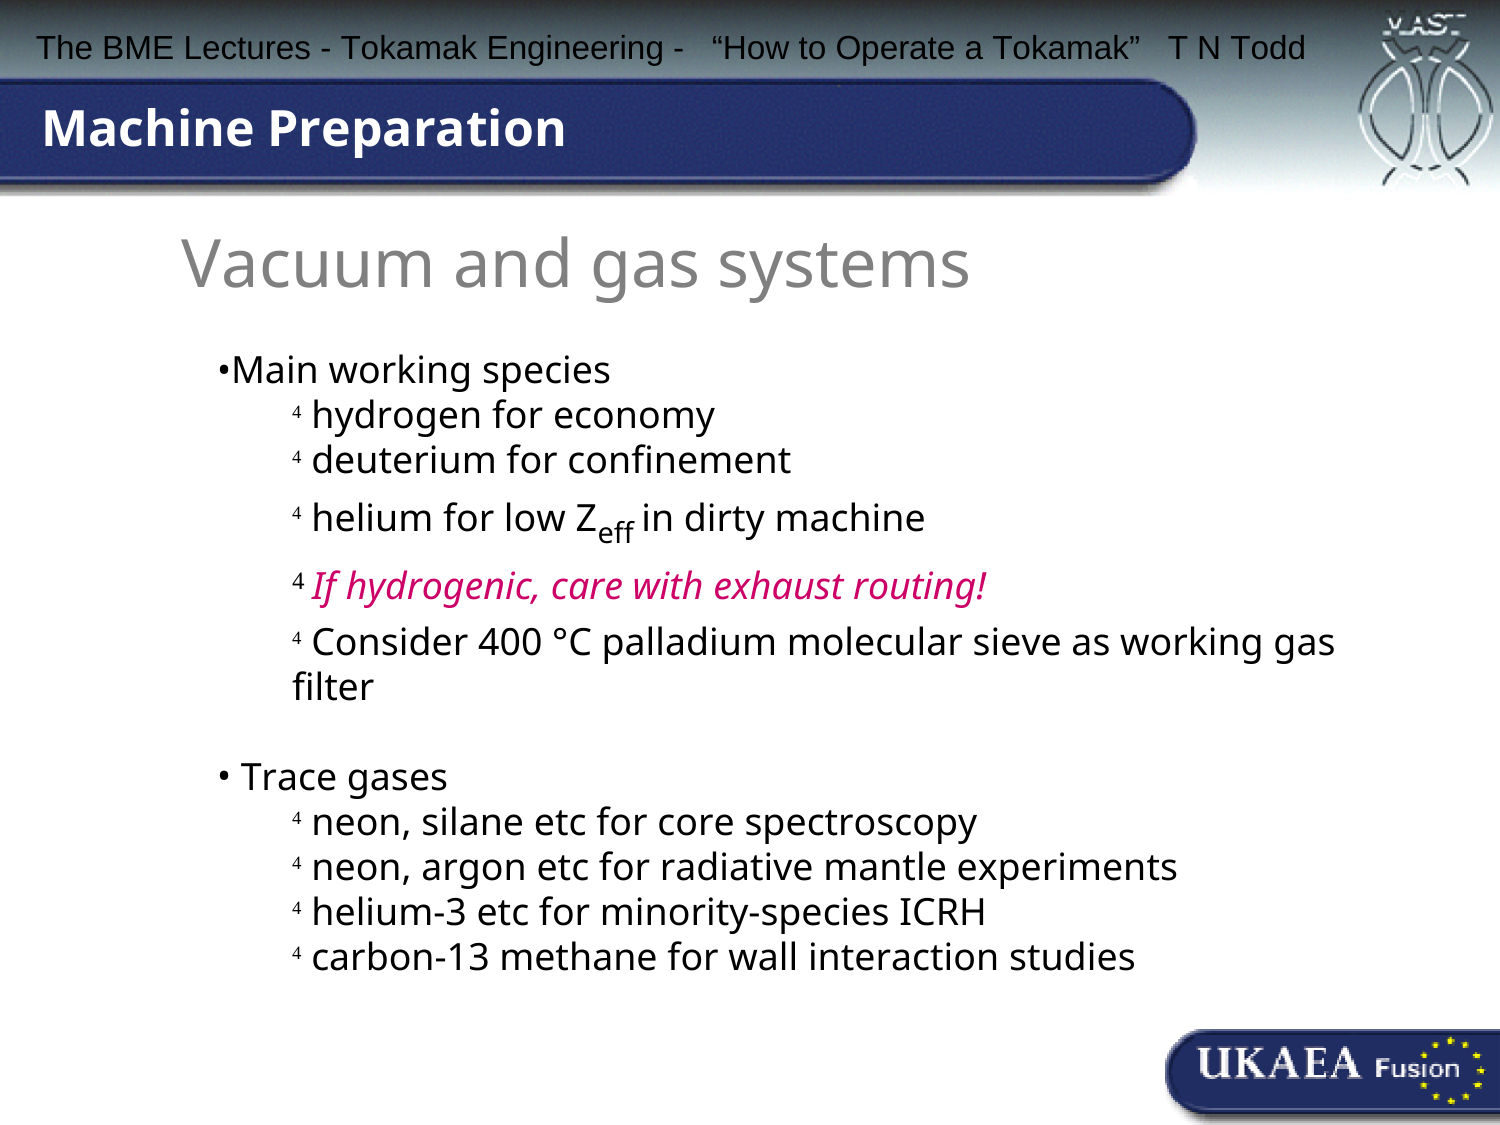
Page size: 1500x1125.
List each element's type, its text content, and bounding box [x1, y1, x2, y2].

picture [1165, 1029, 1500, 1125]
text_box The BME Lectures - Tokamak Engineering - “How to Operate a Tokamak” T N Todd [0, 18, 1323, 60]
text_box Vacuum and gas systems [167, 212, 988, 309]
text_box Main working species hydrogen for economy deuterium for confinement helium for low Zeff in dirty machine If hydrogenic, care with exhaust routing! Consider 400 °C palladium molecular sieve as working gas filter Trace gases neon, silane etc for core spectroscopy neon, argon etc for radiative mantle experiments helium-3 etc for minority-species ICRH carbon-13 methane for wall interaction studies [202, 338, 1413, 986]
text_box Machine Preparation [26, 88, 582, 164]
picture [0, 0, 1500, 202]
